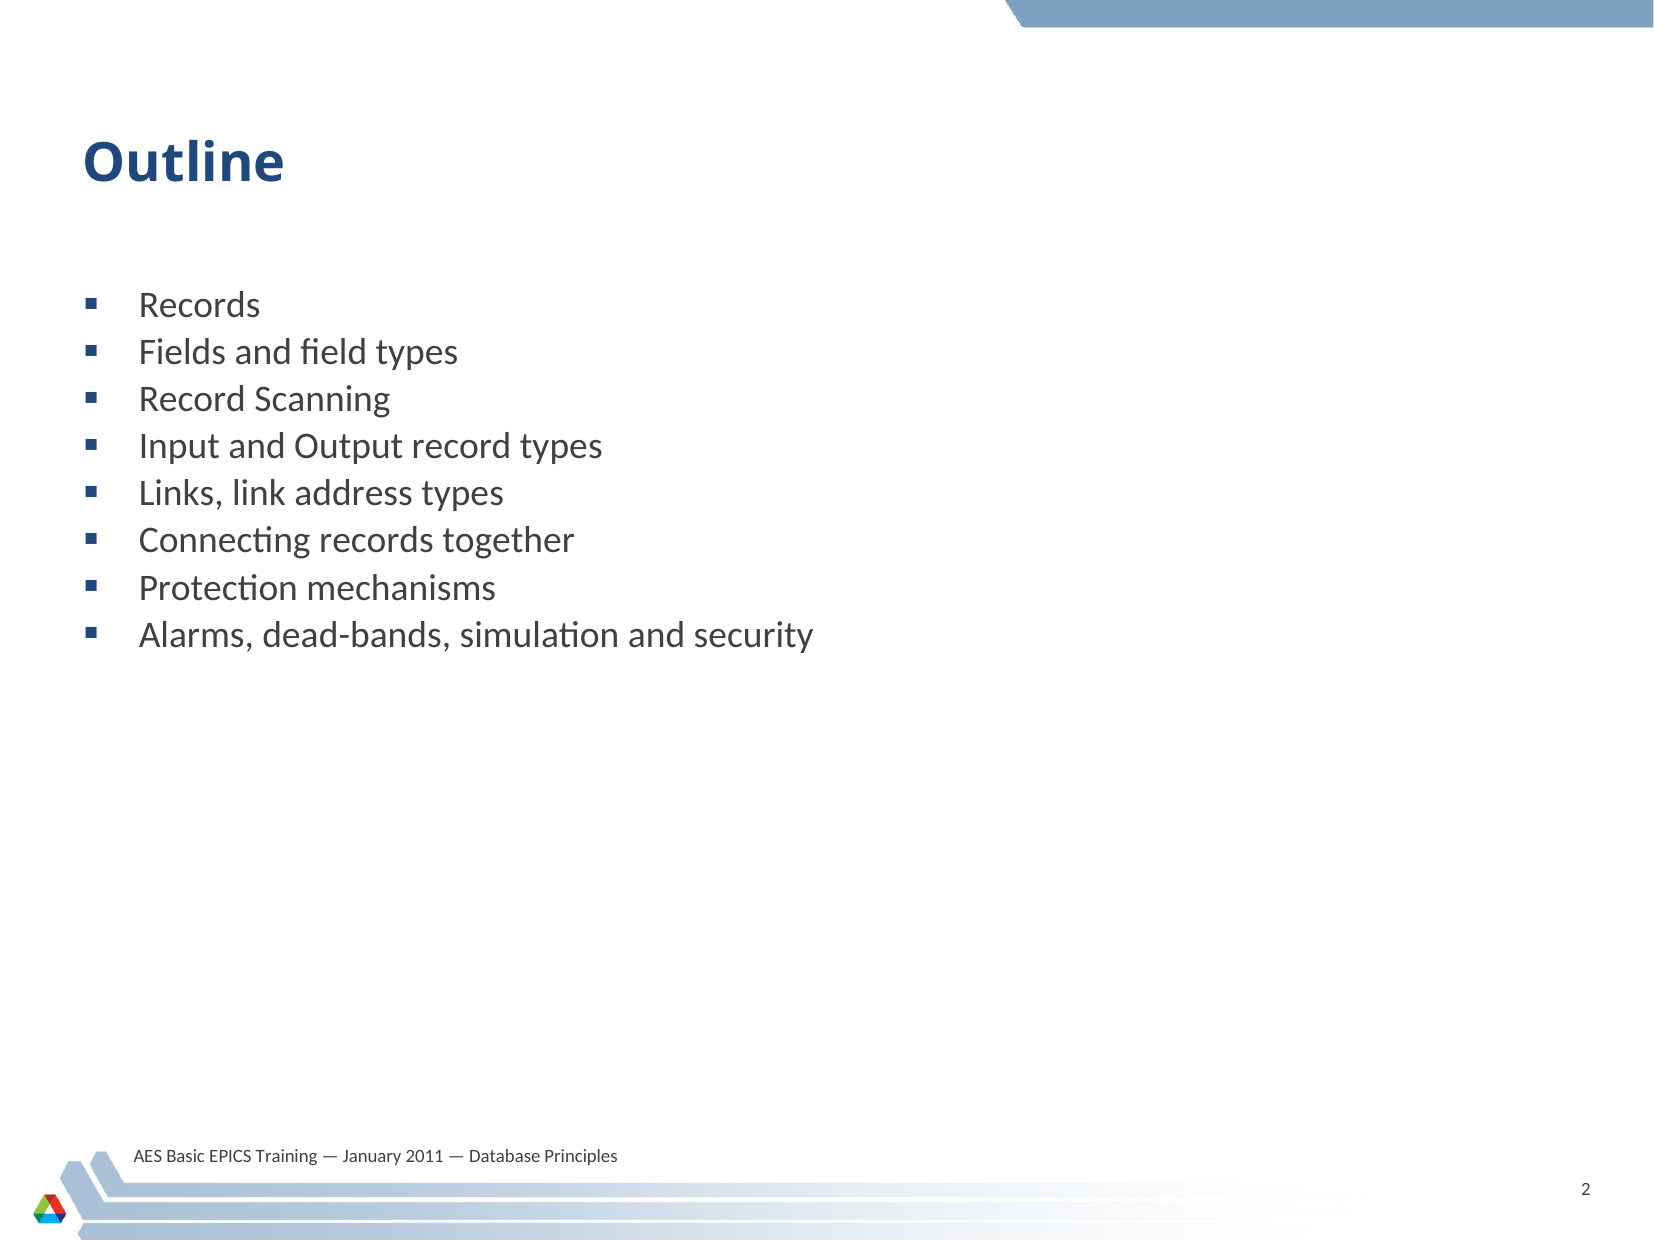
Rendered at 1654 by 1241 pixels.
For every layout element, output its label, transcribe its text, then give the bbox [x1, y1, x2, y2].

picture [0, 0, 1654, 29]
list Records Fields and field types Record Scanning Input and Output record types Links, link address types Connecting records together Protection mechanisms Alarms, dead-bands, simulation and security [82, 289, 1571, 703]
title Outline [82, 128, 1571, 192]
picture [0, 1143, 1654, 1240]
